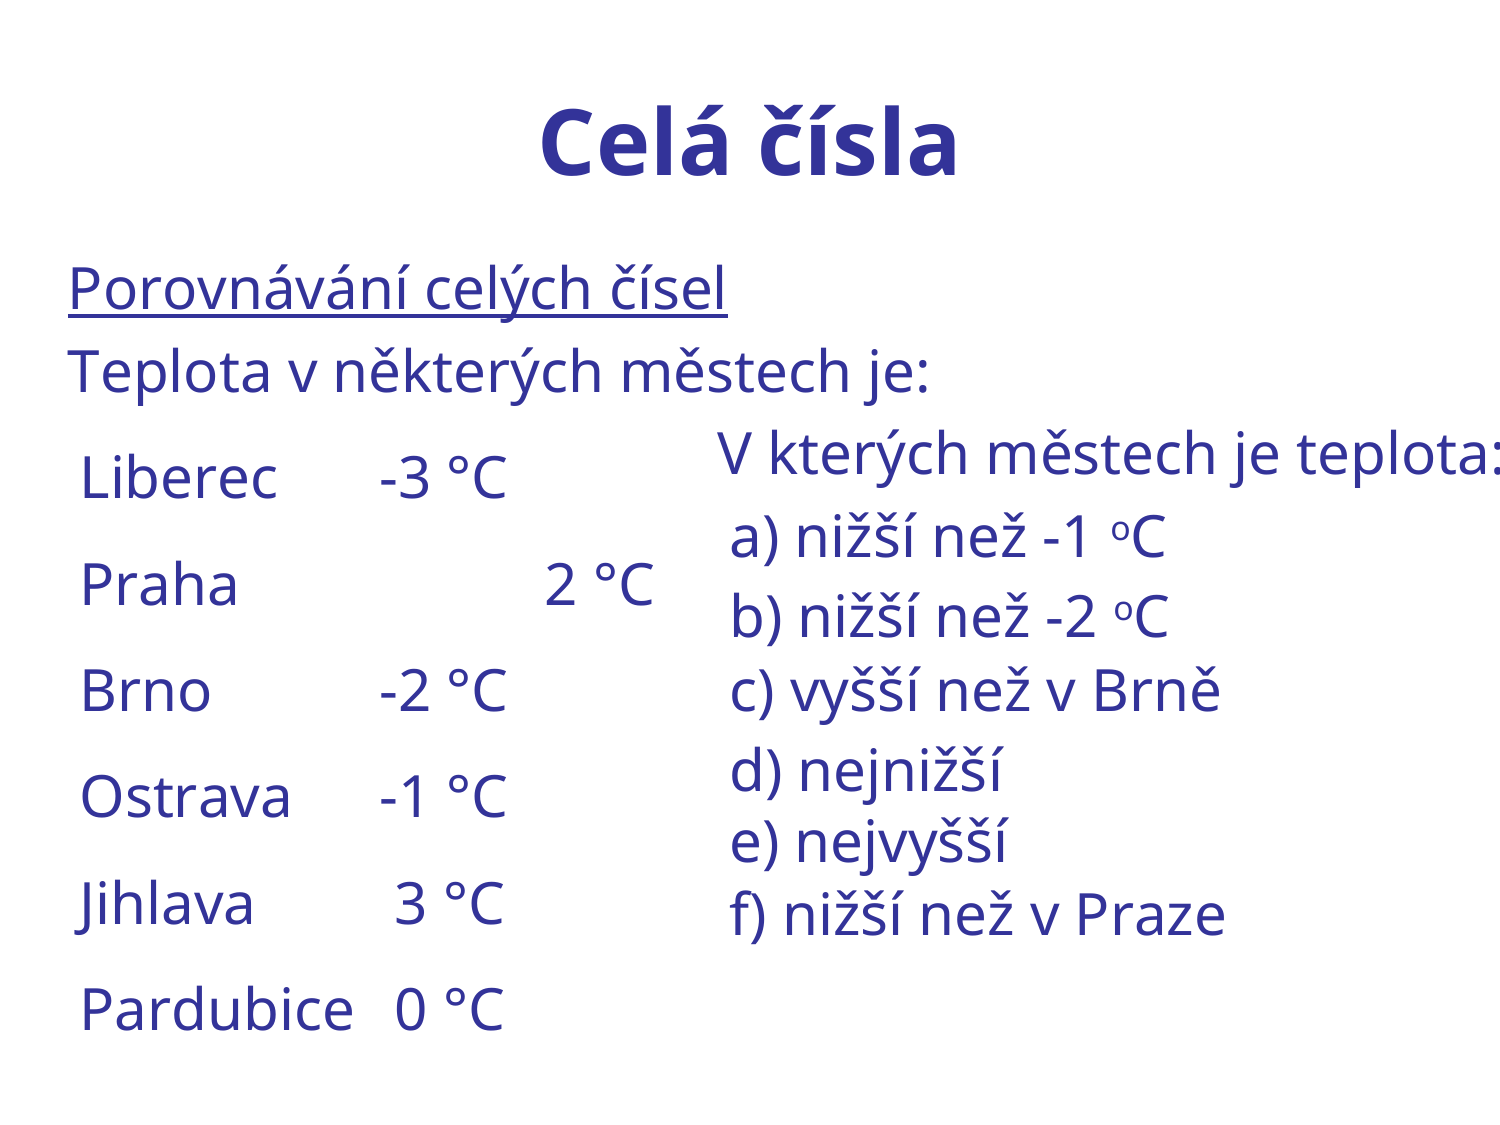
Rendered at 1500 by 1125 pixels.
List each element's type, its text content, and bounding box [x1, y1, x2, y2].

text_box e) nejvyšší [714, 796, 1500, 869]
text_box Liberec -3 °C Praha 2 °C Brno -2 °C Ostrava -1 °C Jihlava 3 °C Pardubice 0 °C [64, 432, 1436, 1051]
text_box d) nejnižší [714, 725, 1500, 796]
title Celá čísla [75, 45, 1426, 233]
text_box Teplota v některých městech je: [53, 326, 1424, 412]
text_box V kterých městech je teplota: [702, 408, 1500, 495]
text_box c) vyšší než v Brně [714, 645, 1500, 725]
text_box f) nižší než v Praze [714, 869, 1500, 955]
text_box Porovnávání celých čísel [53, 243, 1424, 326]
text_box a) nižší než -1 oC [714, 491, 1500, 571]
text_box b) nižší než -2 oC [714, 571, 1500, 645]
